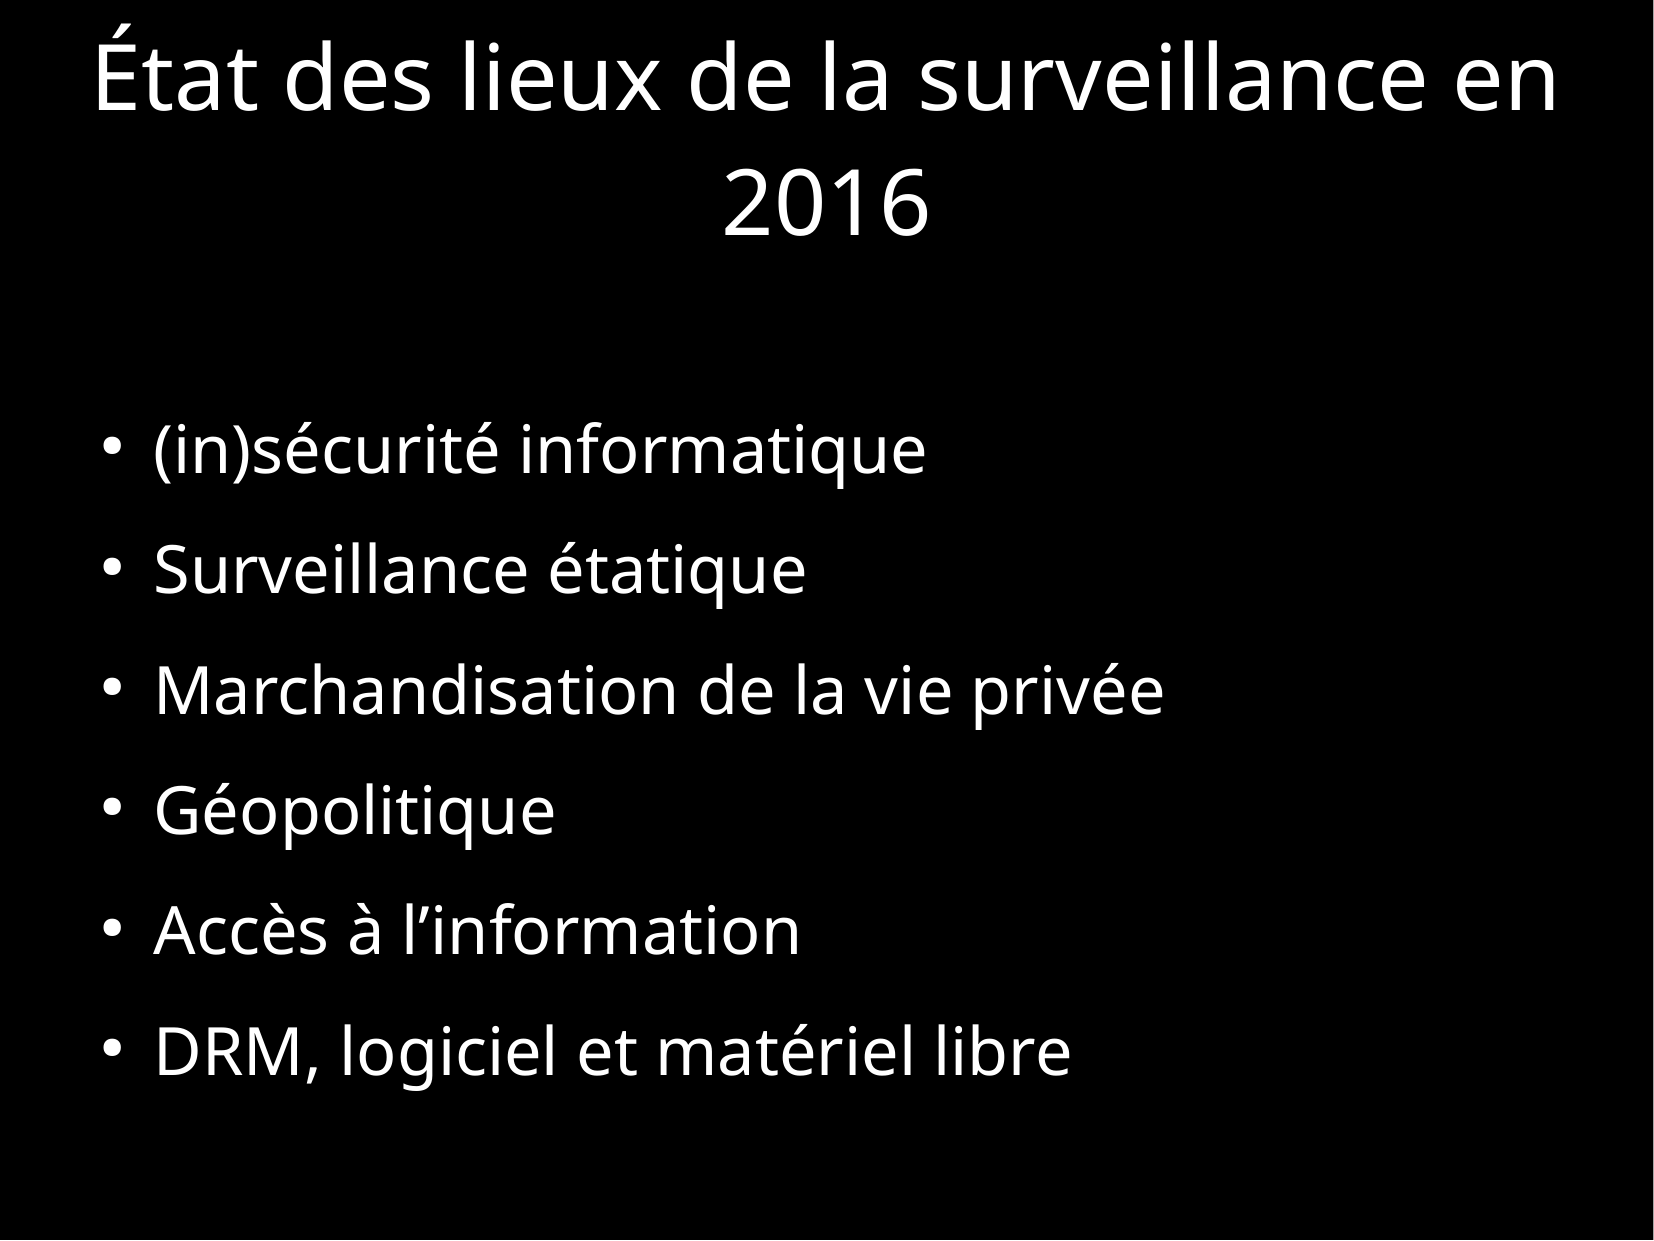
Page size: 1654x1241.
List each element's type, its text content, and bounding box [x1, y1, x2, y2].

list (in)sécurité informatique Surveillance étatique Marchandisation de la vie privée Géopolitique Accès à l’information DRM, logiciel et matériel libre [82, 402, 1571, 1122]
title État des lieux de la surveillance en 2016 [82, 40, 1571, 361]
